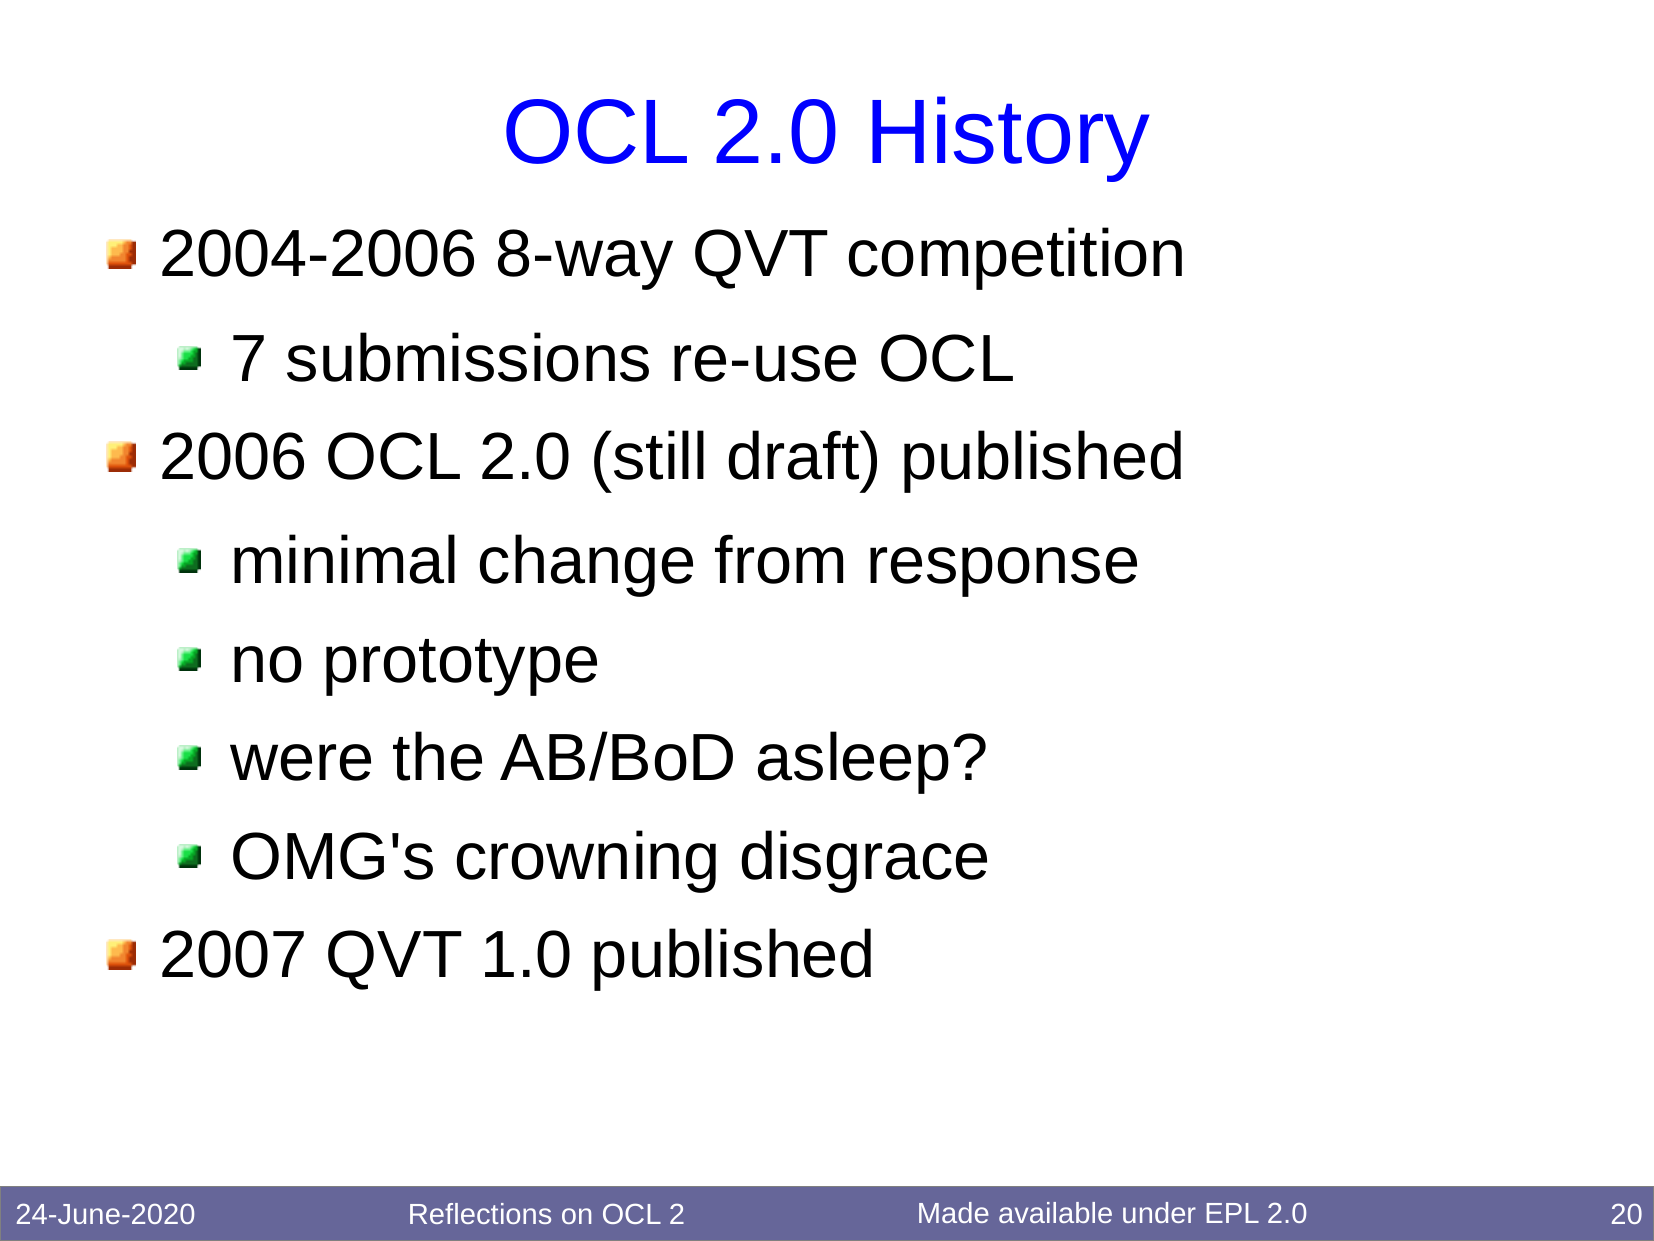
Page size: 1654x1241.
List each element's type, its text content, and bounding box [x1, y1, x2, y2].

list 2004-2006 8-way QVT competition 7 submissions re-use OCL 2006 OCL 2.0 (still draft) published minimal change from response no prototype were the AB/BoD asleep? OMG's crowning disgrace 2007 QVT 1.0 published [88, 216, 1615, 1152]
title OCL 2.0 History [82, 49, 1571, 215]
